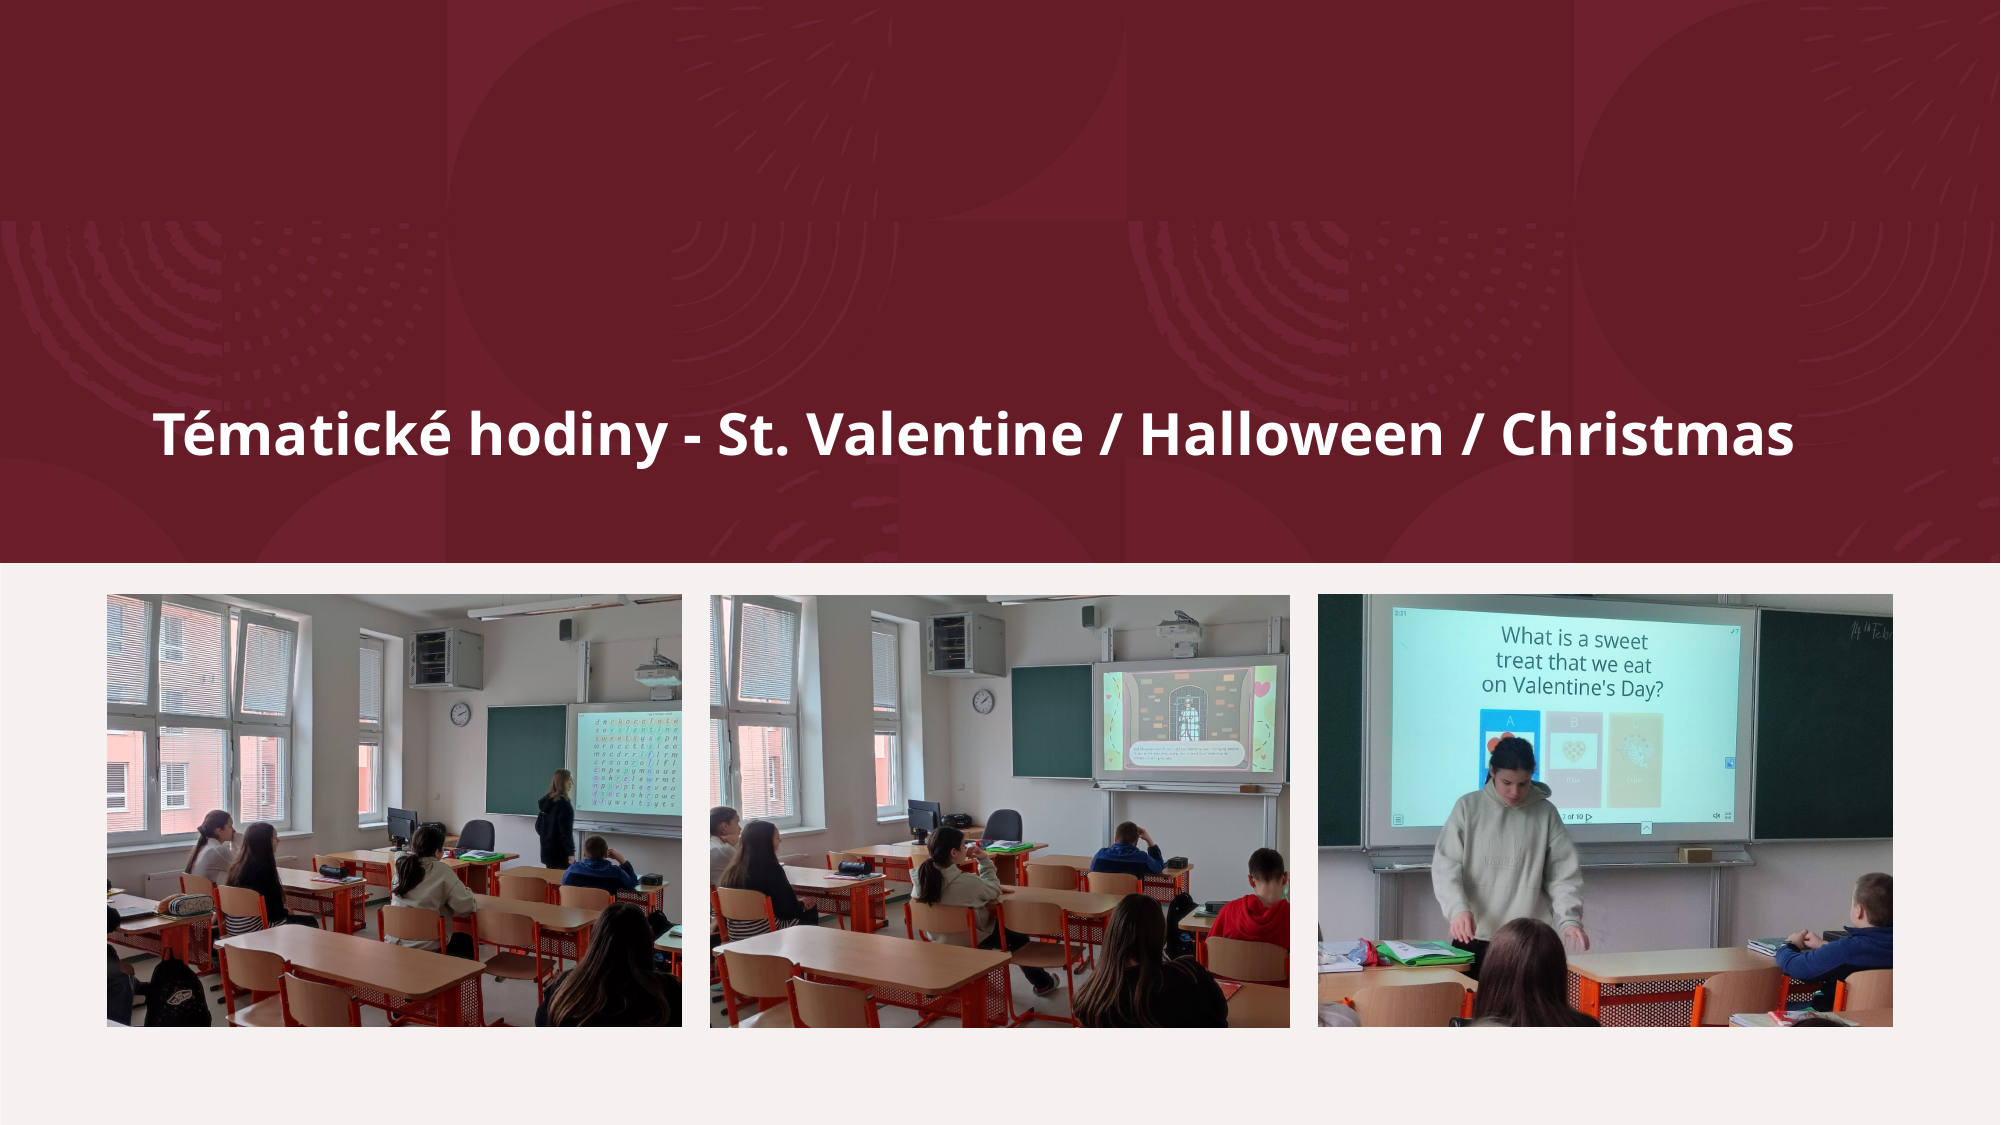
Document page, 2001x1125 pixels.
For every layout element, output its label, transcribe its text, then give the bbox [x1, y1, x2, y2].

text_box [0, 0, 2000, 1125]
picture [107, 594, 682, 1027]
title Tématické hodiny - St. Valentine / Halloween / Christmas [137, 122, 1882, 475]
picture [710, 595, 1290, 1028]
picture [1318, 594, 1893, 1027]
